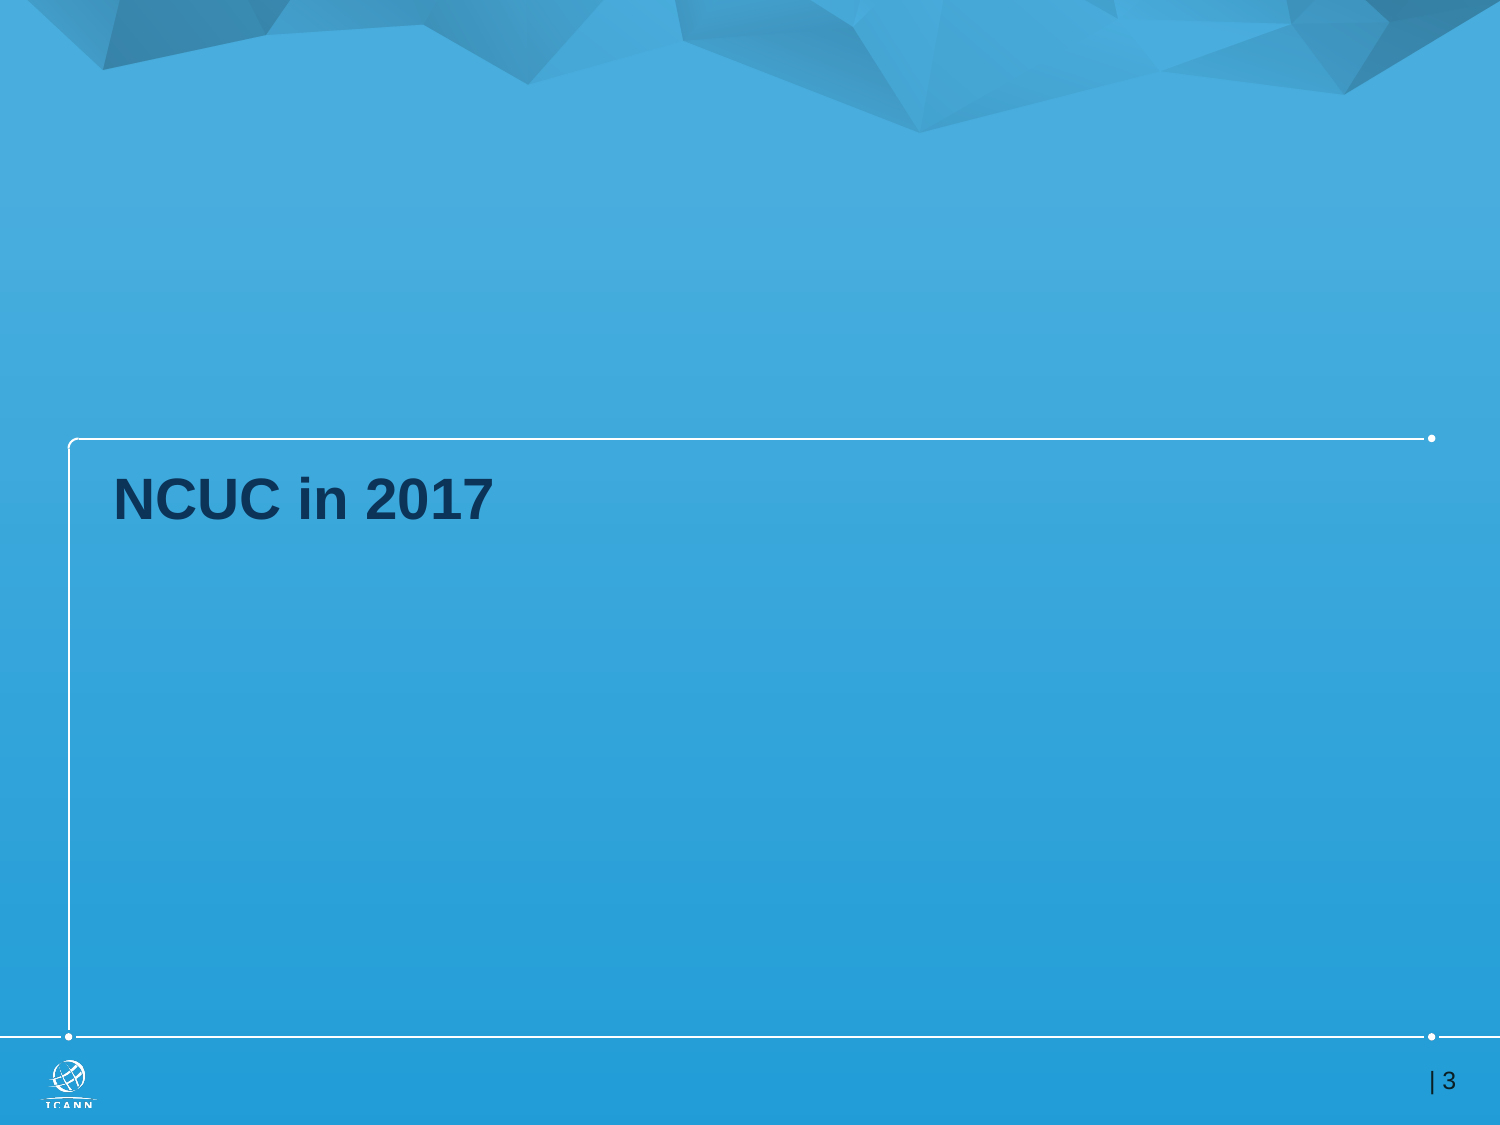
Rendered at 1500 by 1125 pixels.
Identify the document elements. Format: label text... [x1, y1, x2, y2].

picture [0, 0, 1500, 1125]
list NCUC in 2017 [98, 453, 1396, 604]
